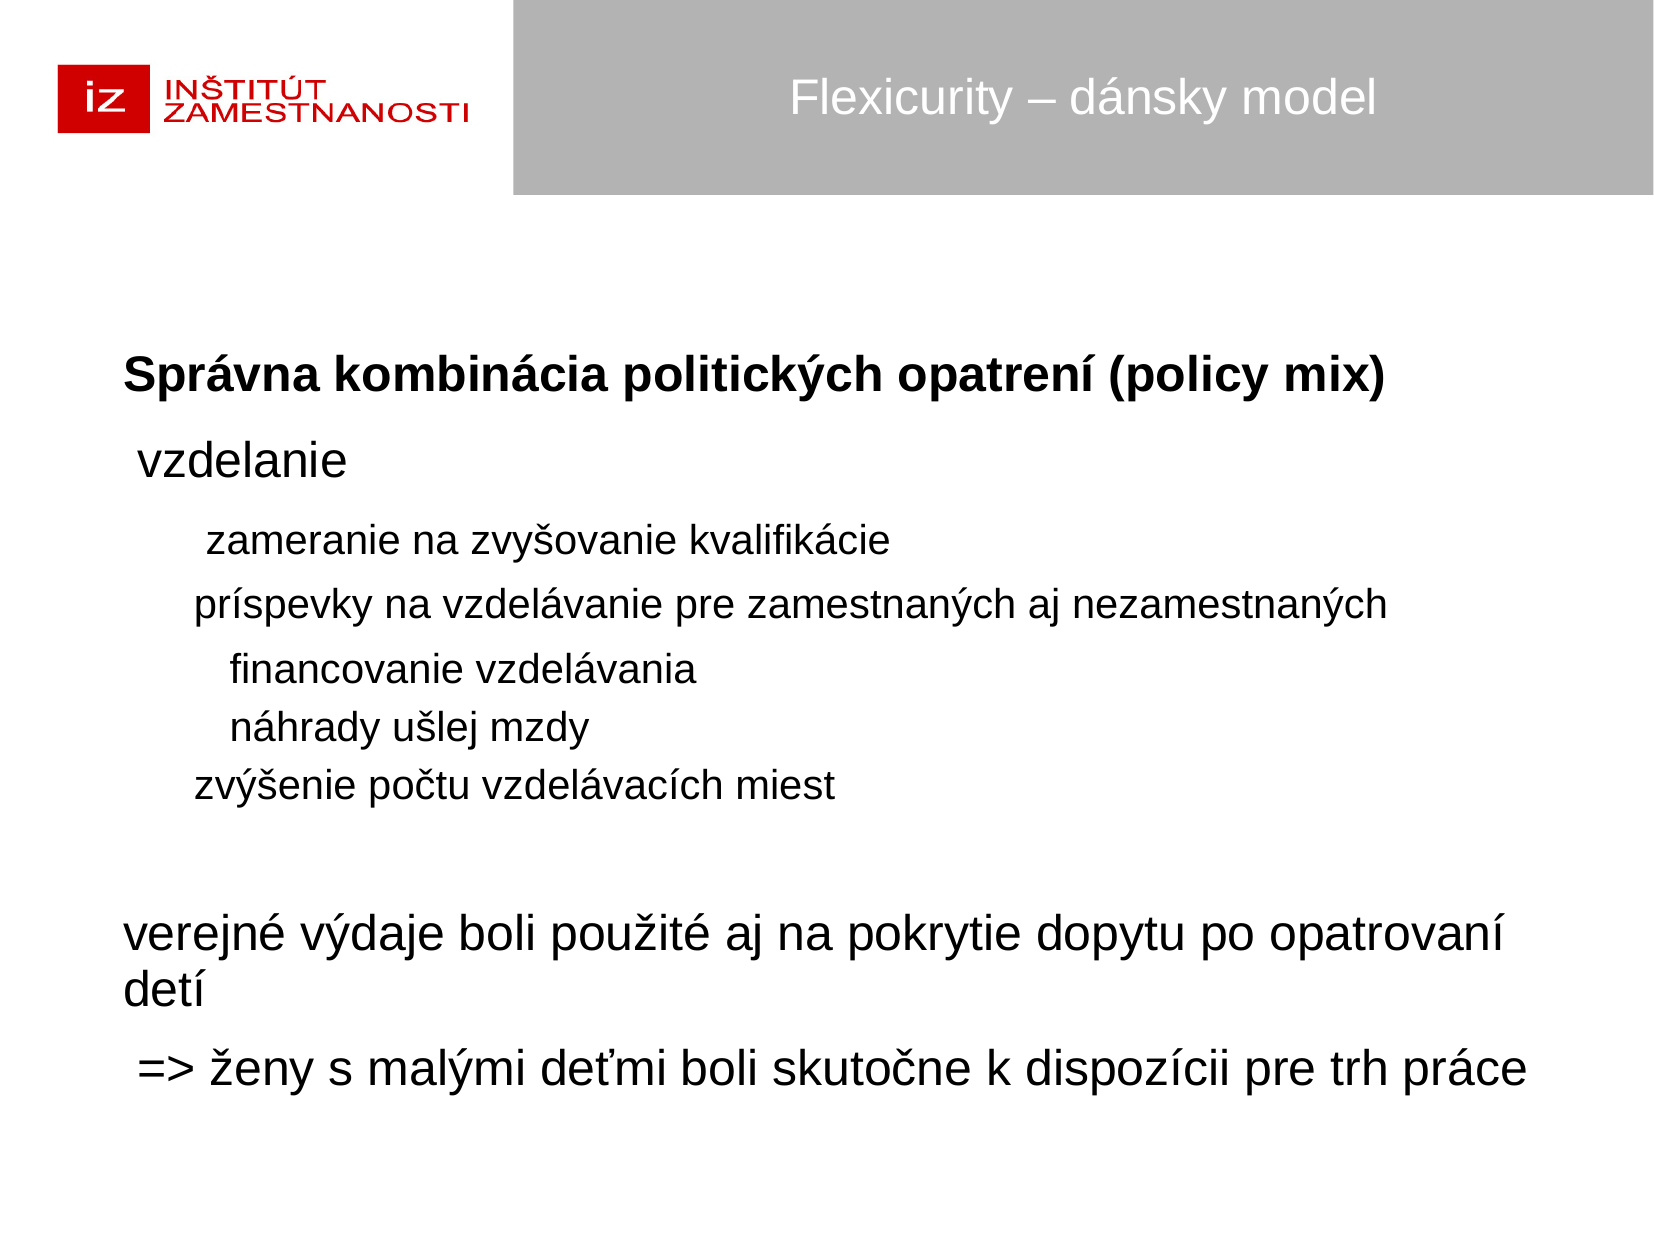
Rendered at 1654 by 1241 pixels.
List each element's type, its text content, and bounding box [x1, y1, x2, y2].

picture [6, 5, 513, 189]
text_box [0, 0, 1654, 196]
list Správna kombinácia politických opatrení (policy mix) vzdelanie zameranie na zvyšovanie kvalifikácie príspevky na vzdelávanie pre zamestnaných aj nezamestnaných financovanie vzdelávania náhrady ušlej mzdy zvýšenie počtu vzdelávacích miest verejné výdaje boli použité aj na pokrytie dopytu po opatrovaní detí => ženy s malými deťmi boli skutočne k dispozícii pre trh práce [123, 346, 1536, 1214]
text_box Flexicurity – dánsky model [513, 0, 1654, 195]
